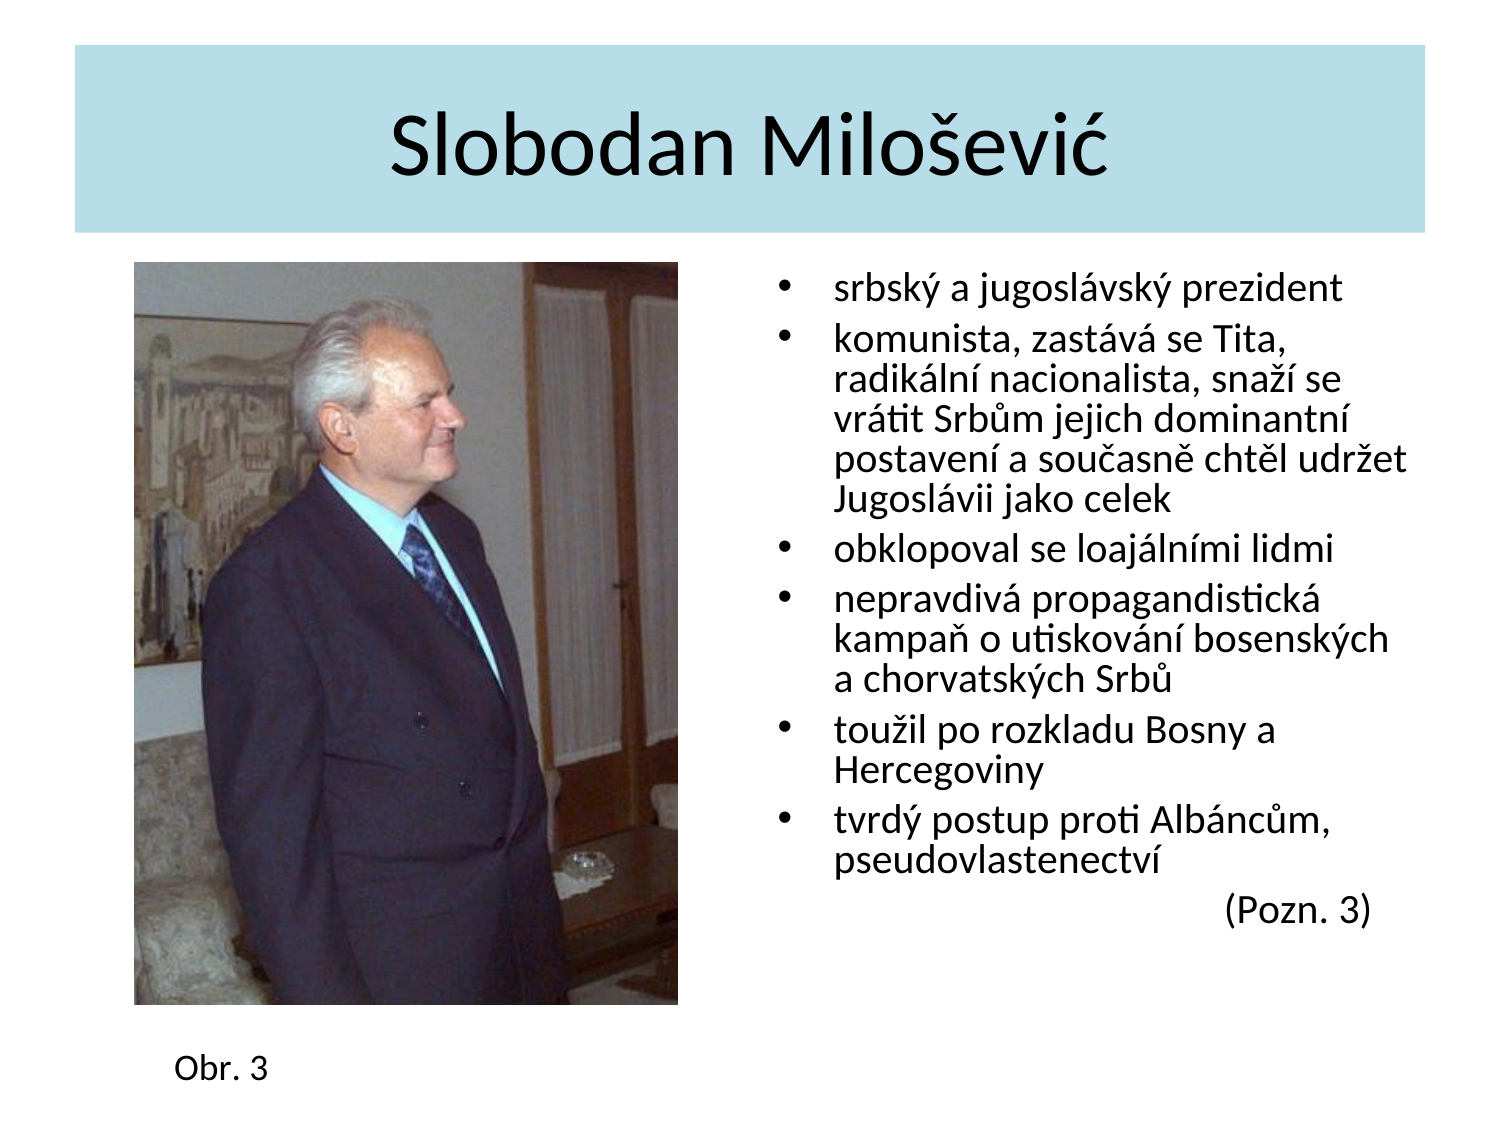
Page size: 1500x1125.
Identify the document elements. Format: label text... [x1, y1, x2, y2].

text_box [134, 262, 678, 1006]
text_box Obr. 3 [159, 1034, 341, 1096]
list srbský a jugoslávský prezident komunista, zastává se Tita, radikální nacionalista, snaží se vrátit Srbům jejich dominantní postavení a současně chtěl udržet Jugoslávii jako celek obklopoval se loajálními lidmi nepravdivá propagandistická kampaň o utiskování bosenských a chorvatských Srbů toužil po rozkladu Bosny a Hercegoviny tvrdý postup proti Albáncům, pseudovlastenectví (Pozn. 3) [762, 262, 1426, 1006]
title Slobodan Milošević [75, 45, 1426, 233]
